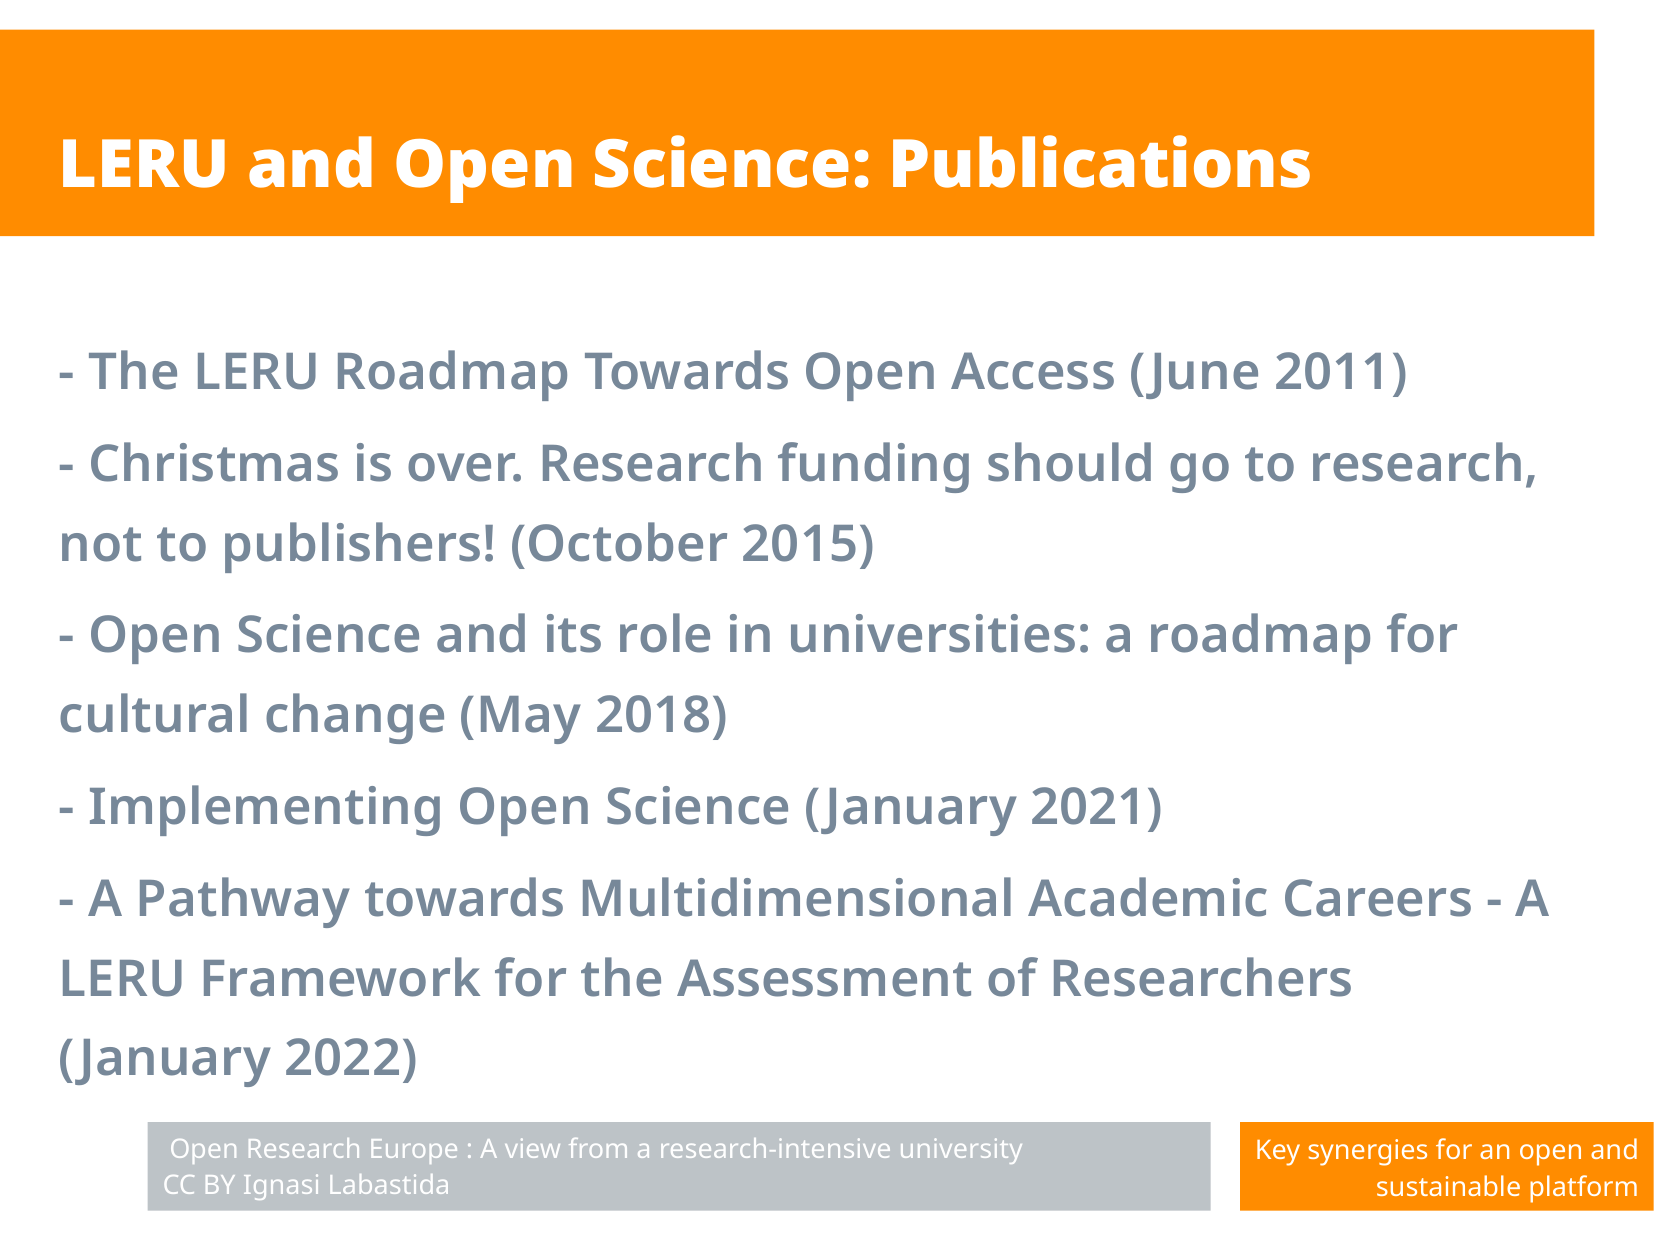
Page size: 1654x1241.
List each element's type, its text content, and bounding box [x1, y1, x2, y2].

list - The LERU Roadmap Towards Open Access (June 2011) - Christmas is over. Research funding should go to research, not to publishers! (October 2015) - Open Science and its role in universities: a roadmap for cultural change (May 2018) - Implementing Open Science (January 2021) - A Pathway towards Multidimensional Academic Careers - A LERU Framework for the Assessment of Researchers (January 2022) [59, 324, 1565, 1093]
title LERU and Open Science: Publications [59, 59, 1595, 207]
